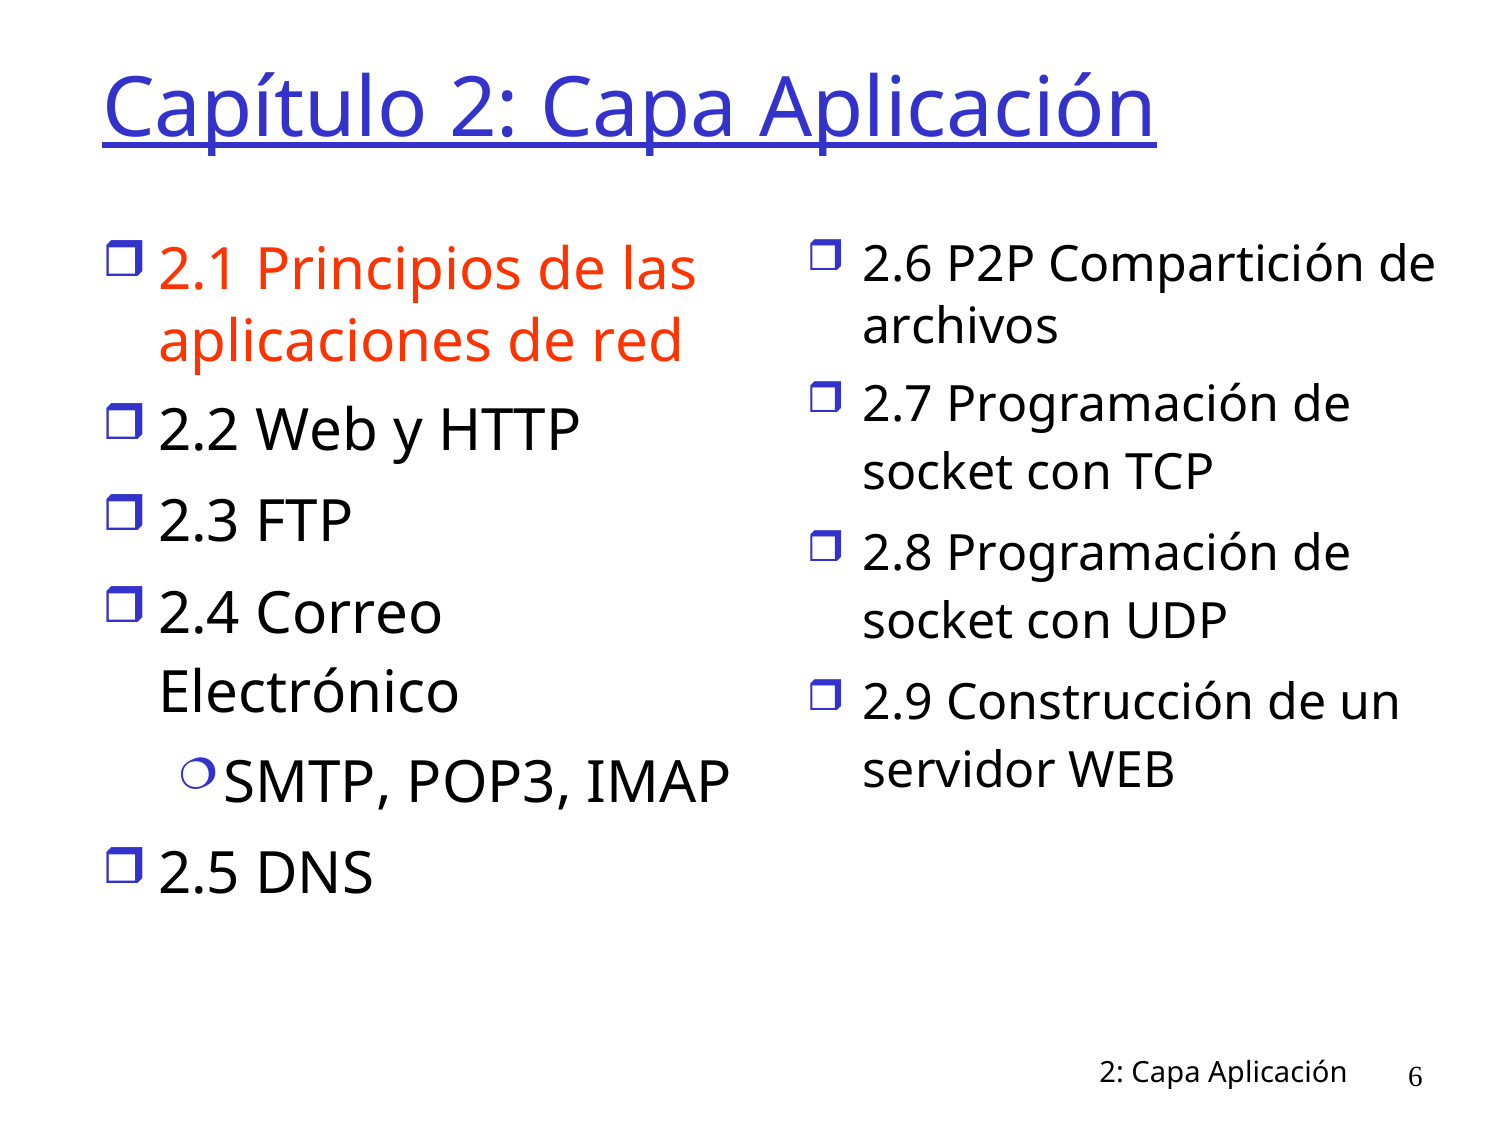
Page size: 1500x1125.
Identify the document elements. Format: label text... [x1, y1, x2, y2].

list 2.6 P2P Compartición de archivos 2.7 Programación de socket con TCP 2.8 Programación de socket con UDP 2.9 Construcción de un servidor WEB [792, 224, 1464, 1066]
list 2.1 Principios de las aplicaciones de red 2.2 Web y HTTP 2.3 FTP 2.4 Correo Electrónico SMTP, POP3, IMAP 2.5 DNS [87, 224, 759, 1066]
title Capítulo 2: Capa Aplicación [87, 15, 1463, 196]
